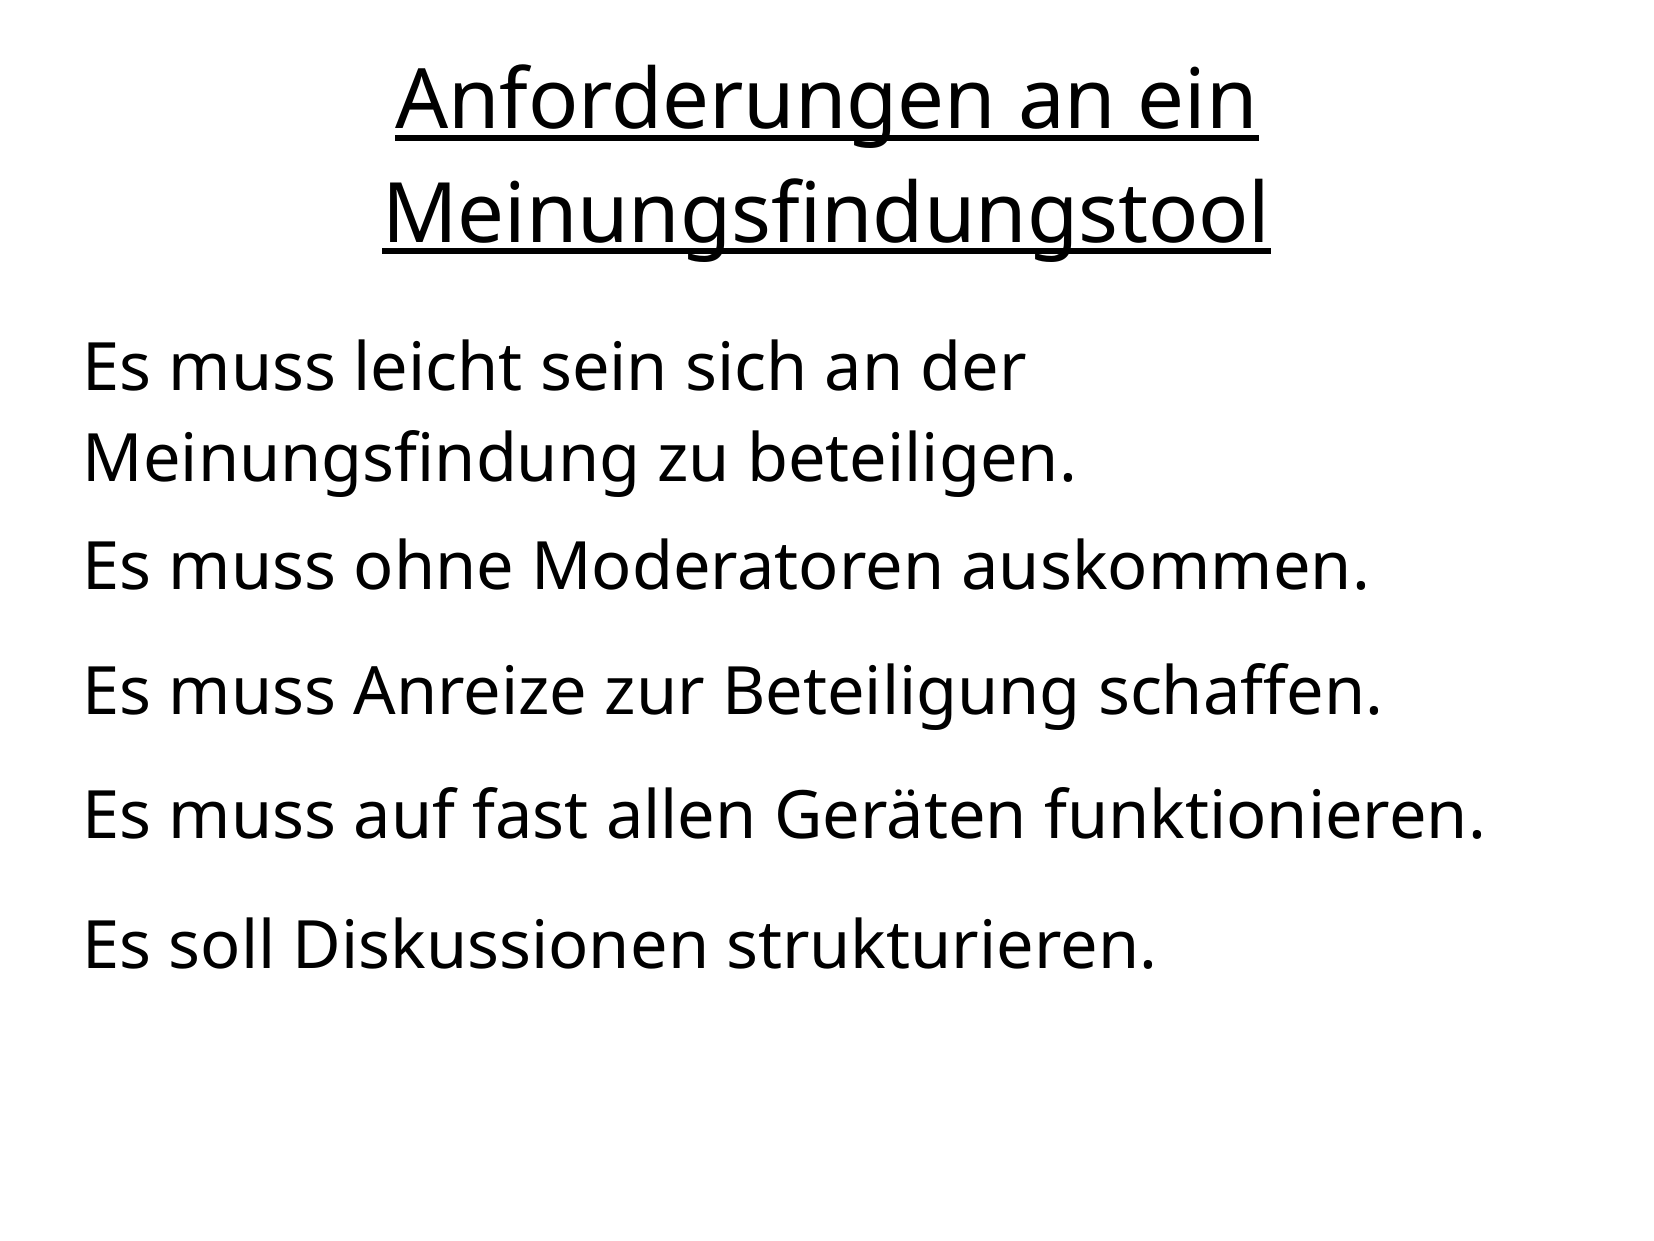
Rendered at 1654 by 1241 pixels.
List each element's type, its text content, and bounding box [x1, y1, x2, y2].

title Anforderungen an ein Meinungsfindungstool [82, 49, 1571, 257]
text_box Es muss ohne Moderatoren auskommen. [82, 519, 1548, 608]
text_box Es muss leicht sein sich an der Meinungsfindung zu beteiligen. [82, 330, 1548, 490]
text_box Es soll Diskussionen strukturieren. [82, 898, 1548, 987]
text_box Es muss auf fast allen Geräten funktionieren. [82, 768, 1548, 857]
text_box Es muss Anreize zur Beteiligung schaffen. [82, 644, 1548, 733]
